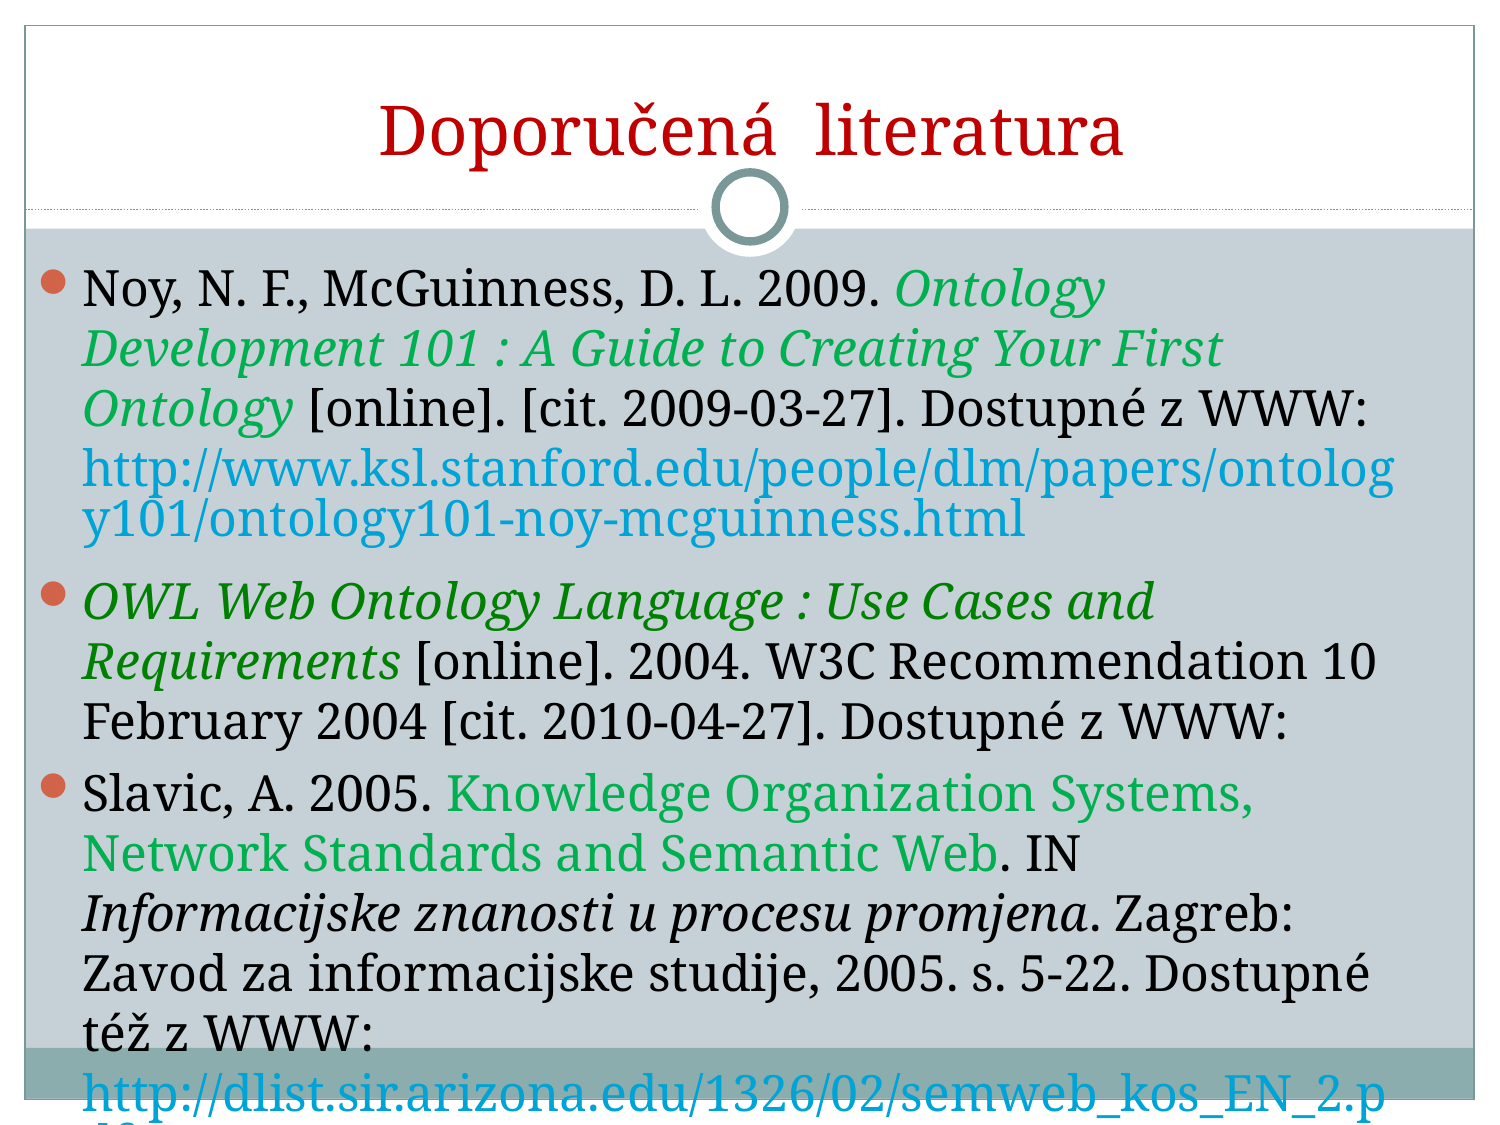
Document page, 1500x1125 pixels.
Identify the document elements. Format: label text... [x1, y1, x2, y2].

title [49, 37, 1450, 162]
text_box Doporučená literatura [265, 79, 1241, 178]
list Noy, N. F., McGuinness, D. L. 2009. Ontology Development 101 : A Guide to Creating Your First Ontology [online]. [cit. 2009-03-27]. Dostupné z WWW: http://www.ksl.stanford.edu/people/dlm/papers/ontology101/ontology101-noy-mcguinness.html OWL Web Ontology Language : Use Cases and Requirements [online]. 2004. W3C Recommendation 10 February 2004 [cit. 2010-04-27]. Dostupné z WWW: Slavic, A. 2005. Knowledge Organization Systems, Network Standards and Semantic Web. IN Informacijske znanosti u procesu promjena. Zagreb: Zavod za informacijske studije, 2005. s. 5-22. Dostupné též z WWW: http://dlist.sir.arizona.edu/1326/02/semweb_kos_EN_2.pdf [22, 249, 1418, 1125]
